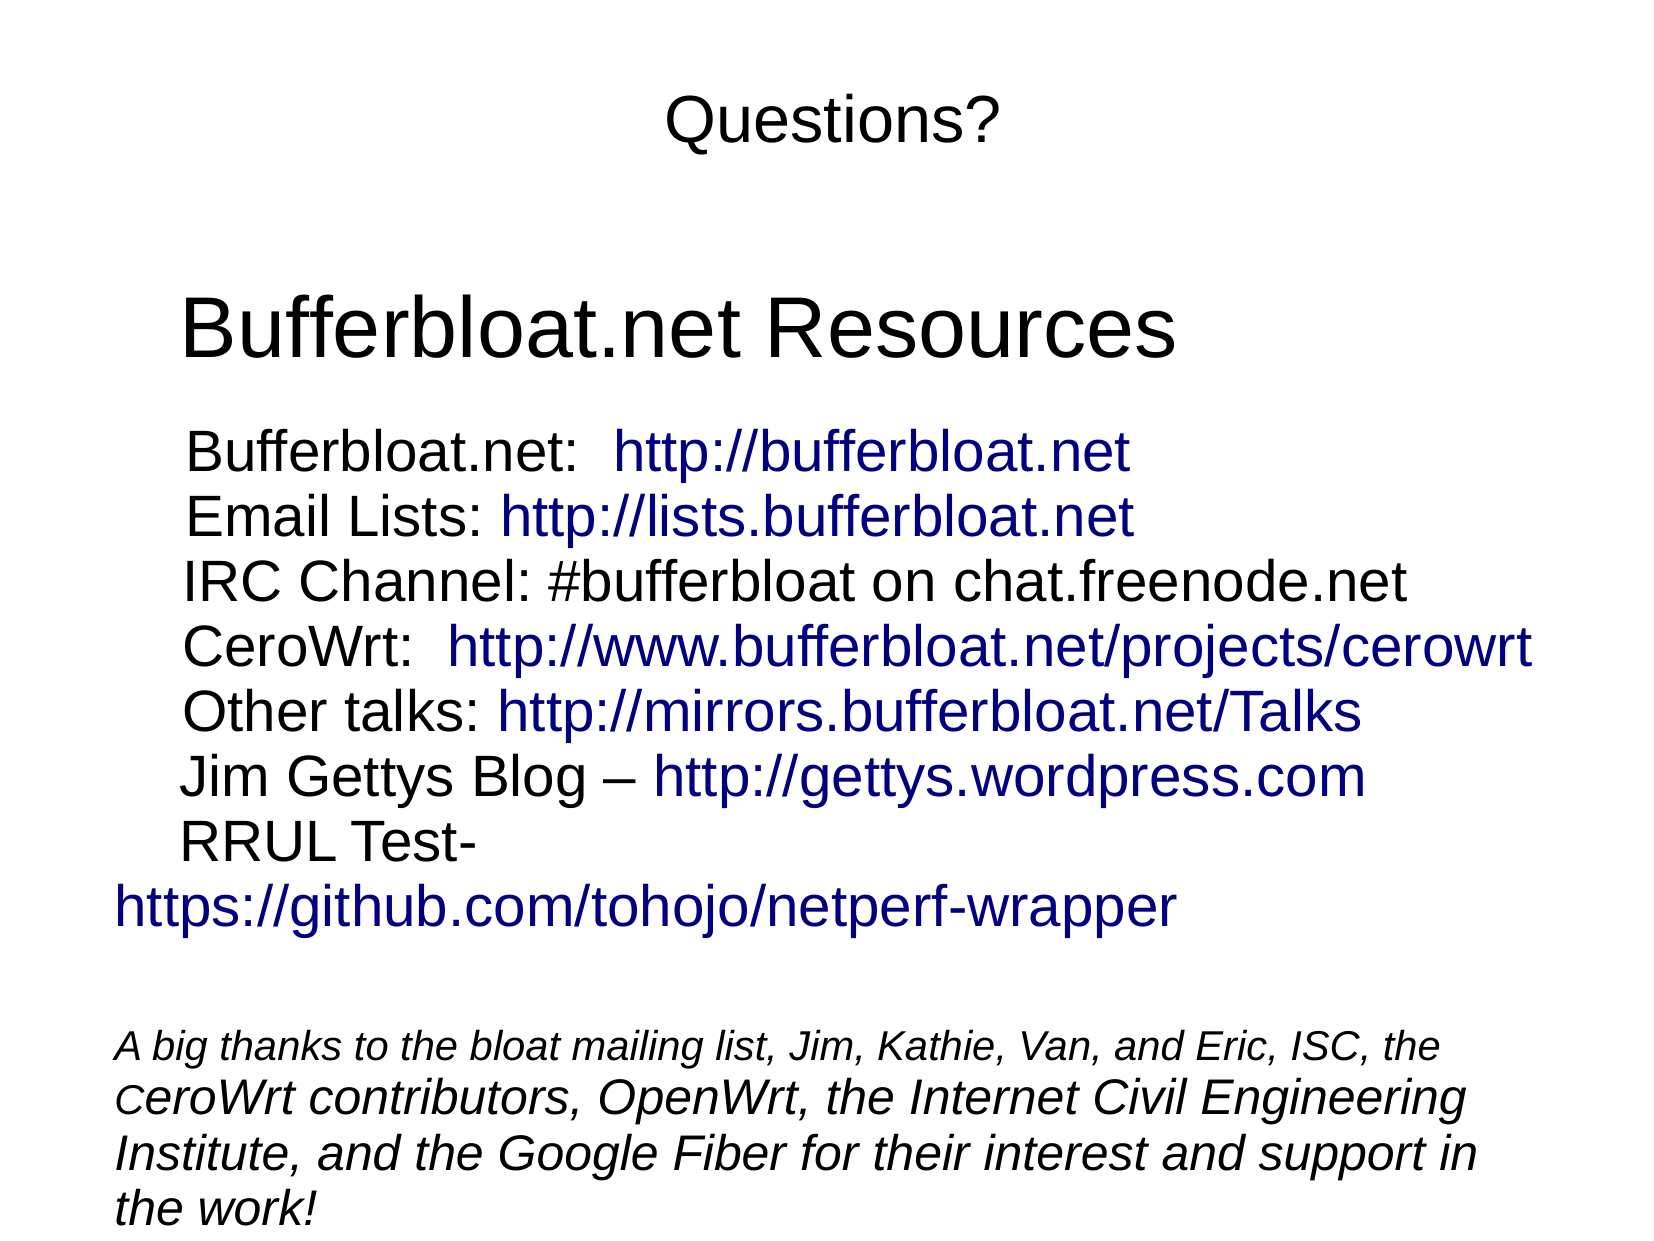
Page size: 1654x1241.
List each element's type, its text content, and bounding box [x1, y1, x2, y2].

title Bufferbloat.net Resources [0, 243, 1361, 412]
text_box Bufferbloat.net: http://bufferbloat.net Email Lists: http://lists.bufferbloat.net IRC Channel: #bufferbloat on chat.freenode.net CeroWrt: http://www.bufferbloat.net/projects/cerowrt Other talks: http://mirrors.bufferbloat.net/Talks Jim Gettys Blog – http://gettys.wordpress.com RRUL Test- https://github.com/tohojo/netperf-wrapper A big thanks to the bloat mailing list, Jim, Kathie, Van, and Eric, ISC, the CeroWrt contributors, OpenWrt, the Internet Civil Engineering Institute, and the Google Fiber for their interest and support in the work! [99, 271, 1575, 1241]
text_box Questions? [106, 29, 1560, 210]
